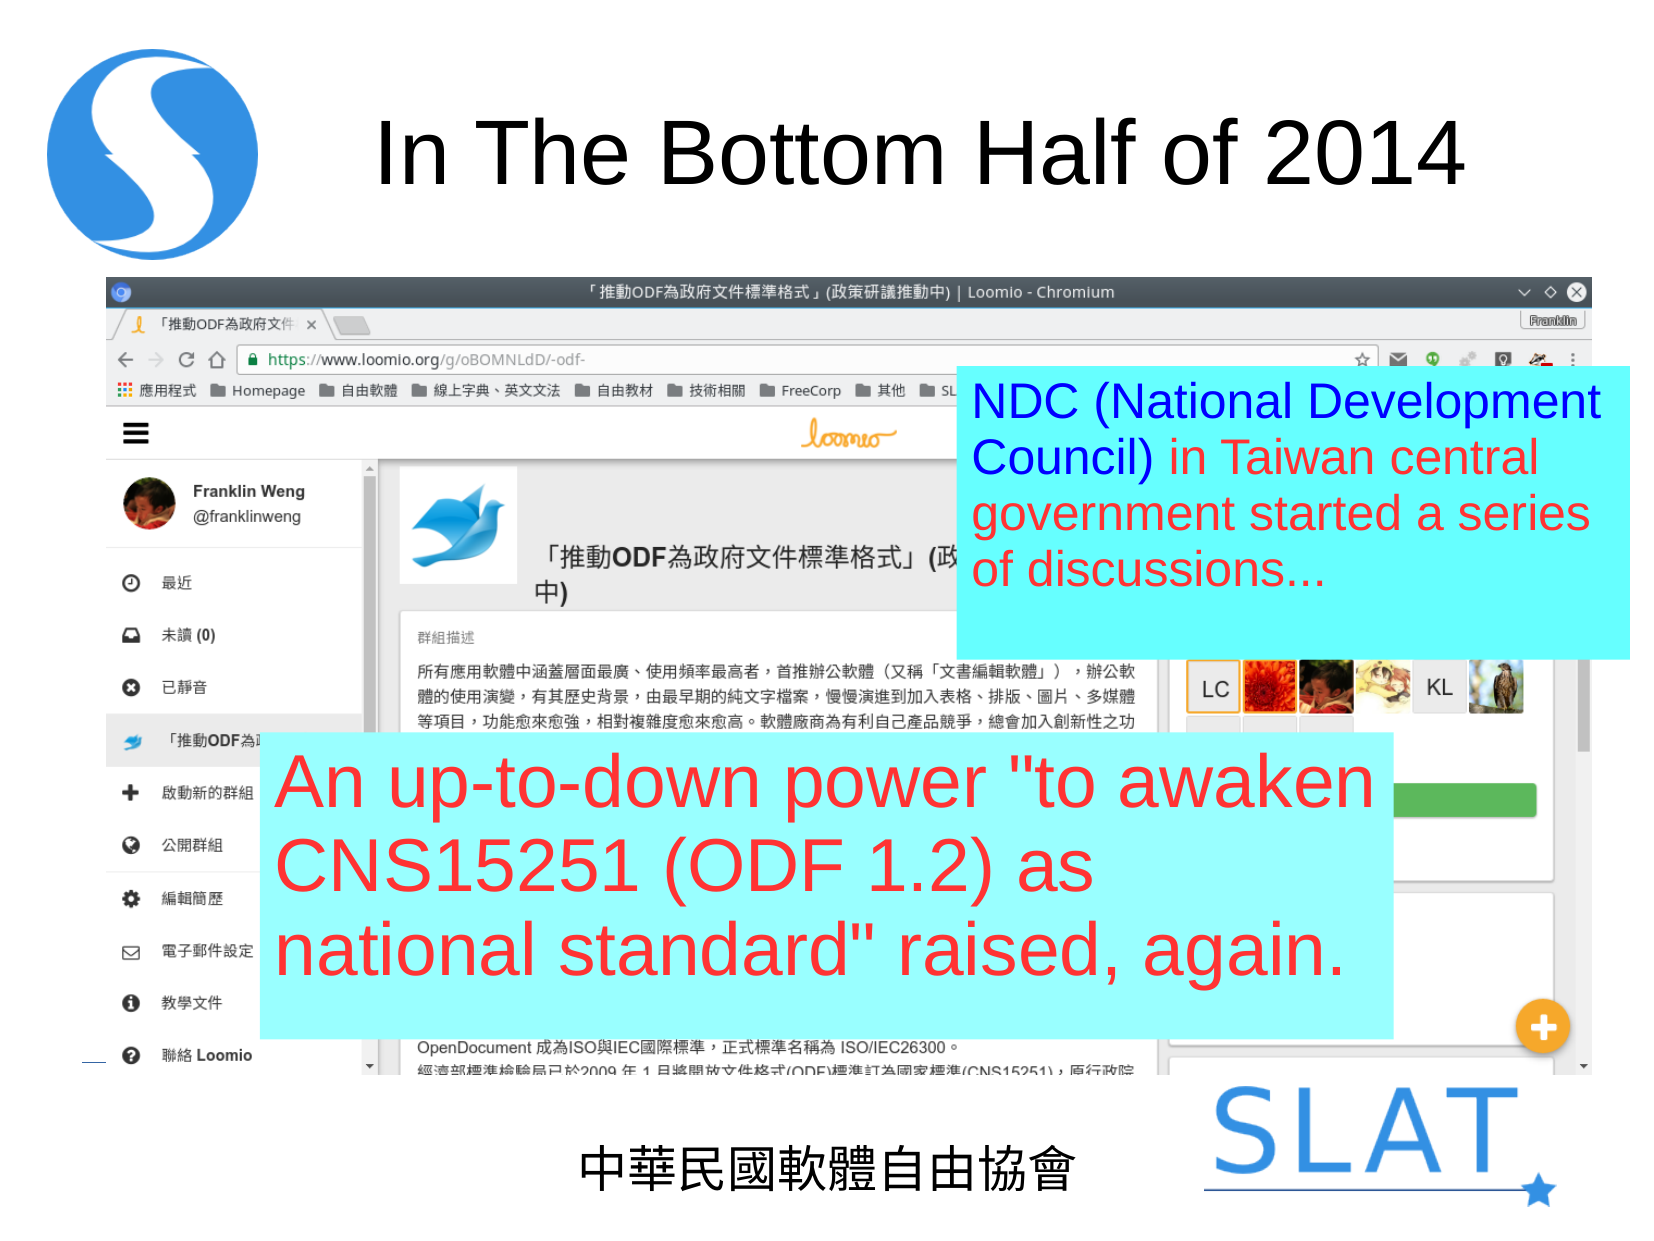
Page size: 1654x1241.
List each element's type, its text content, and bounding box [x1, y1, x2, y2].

picture [47, 49, 258, 260]
title In The Bottom Half of 2014 [271, 49, 1571, 257]
text_box NDC (National Development Council) in Taiwan central government started a series of discussions... [956, 366, 1630, 660]
picture [106, 277, 1592, 1075]
picture [1204, 1086, 1557, 1207]
text_box An up-to-down power "to awaken CNS15251 (ODF 1.2) as national standard" raised, again. [259, 732, 1394, 1040]
